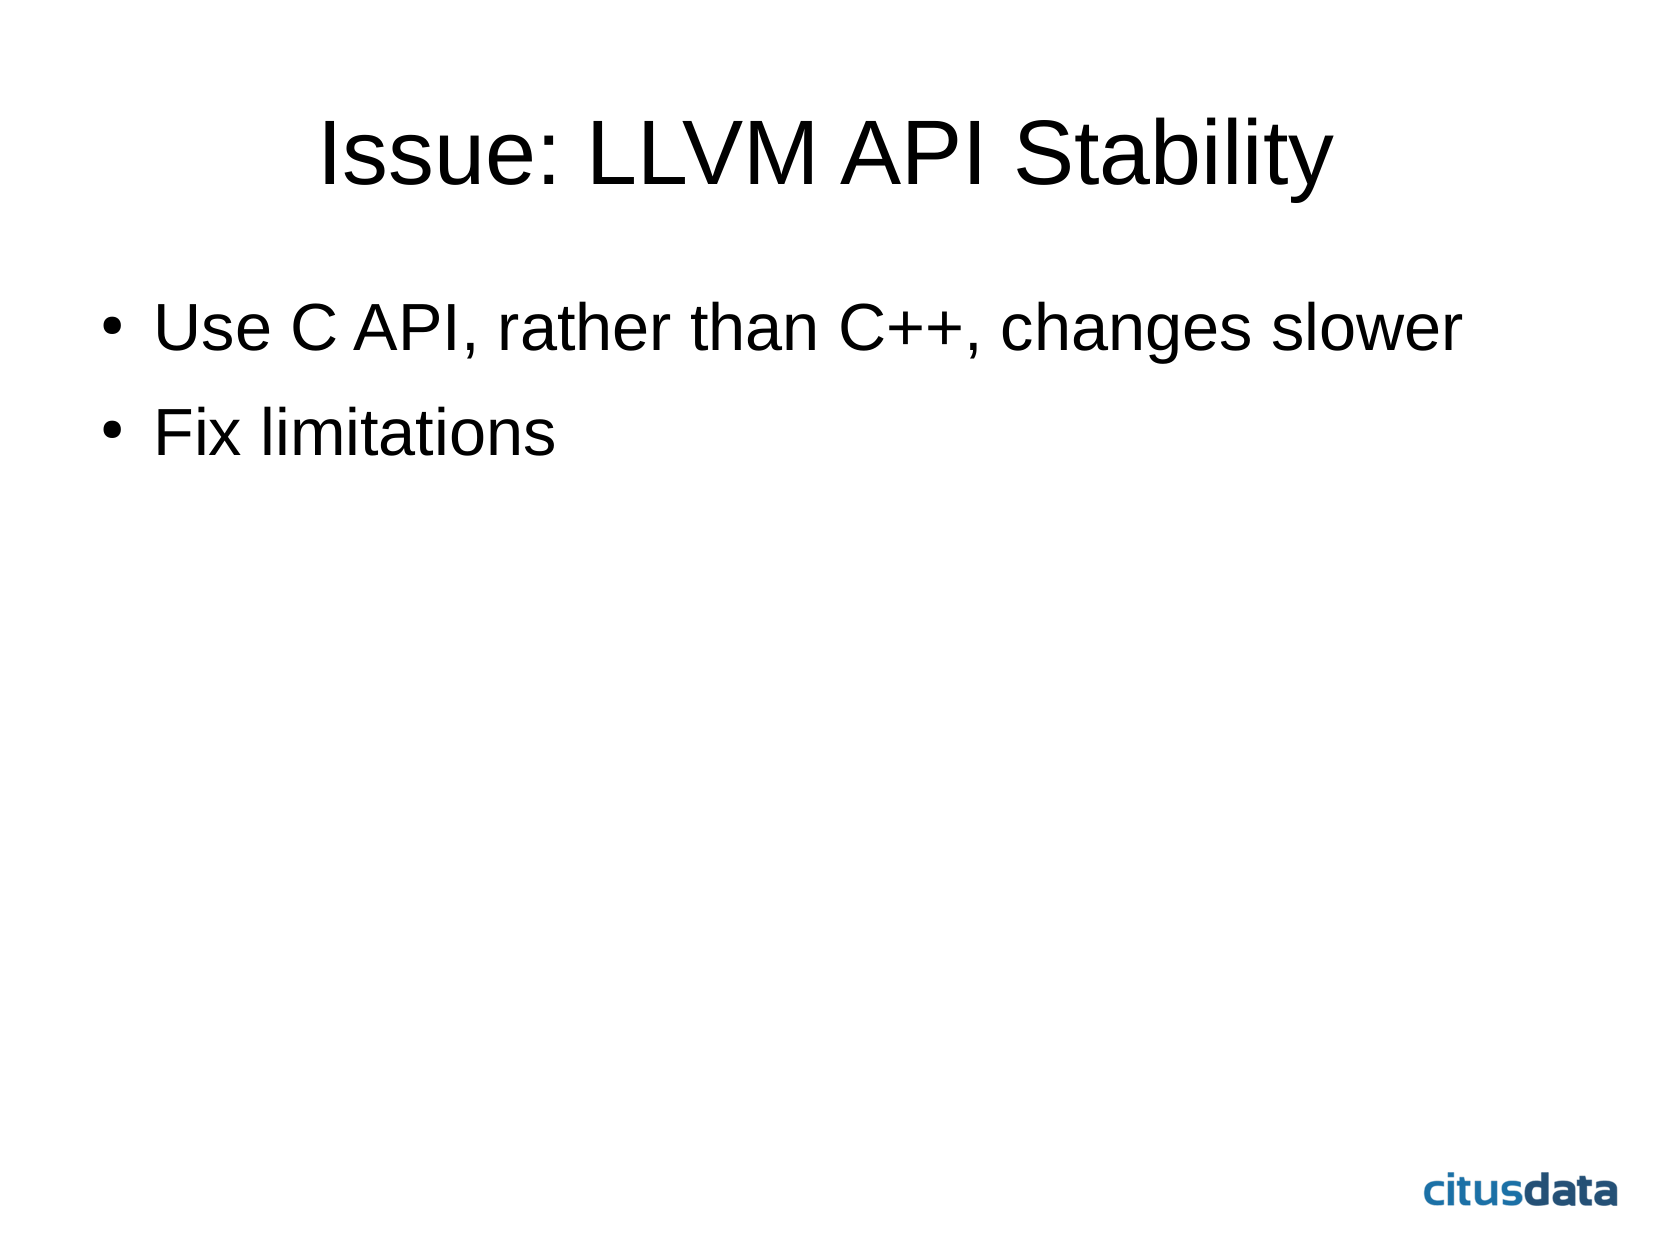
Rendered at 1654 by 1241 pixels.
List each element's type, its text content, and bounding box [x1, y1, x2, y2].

picture [1420, 1167, 1622, 1209]
list Use C API, rather than C++, changes slower Fix limitations [82, 290, 1571, 1096]
title Issue: LLVM API Stability [82, 49, 1571, 257]
